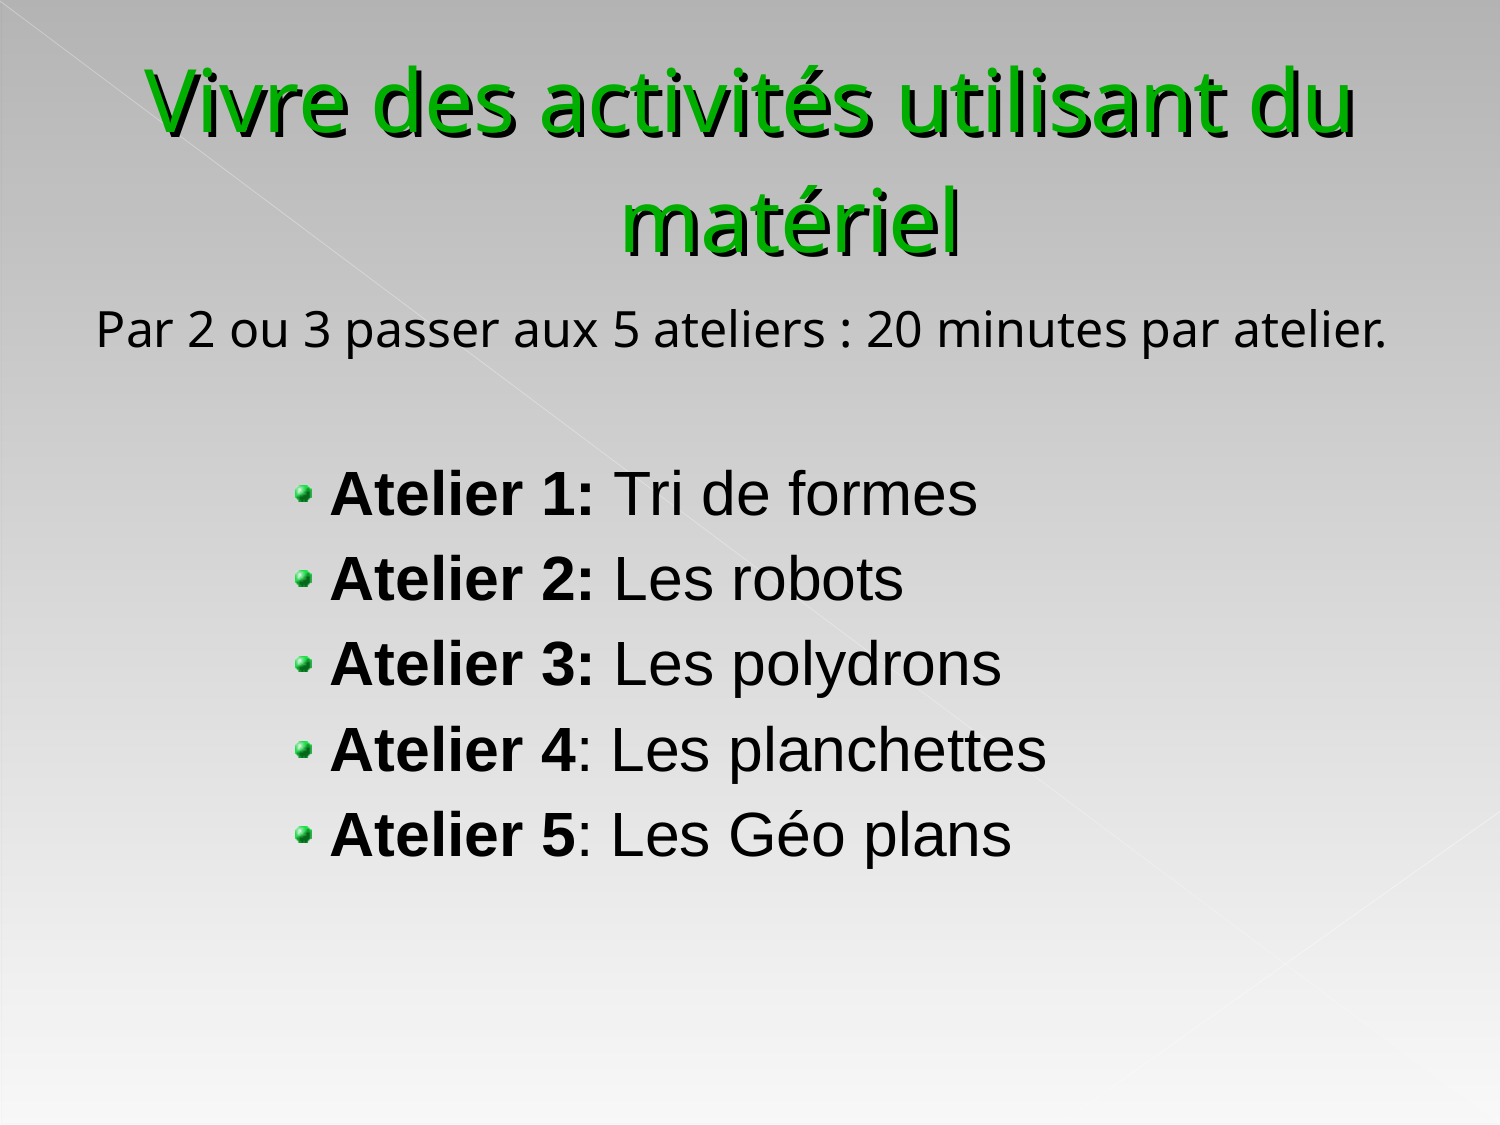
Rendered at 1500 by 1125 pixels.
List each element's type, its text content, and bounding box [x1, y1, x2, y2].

title Vivre des activités utilisant du matériel [75, 51, 1426, 267]
subtitle Par 2 ou 3 passer aux 5 ateliers : 20 minutes par atelier. Atelier 1: Tri de formes Atelier 2: Les robots Atelier 3: Les polydrons Atelier 4: Les planchettes Atelier 5: Les Géo plans [67, 206, 1418, 957]
